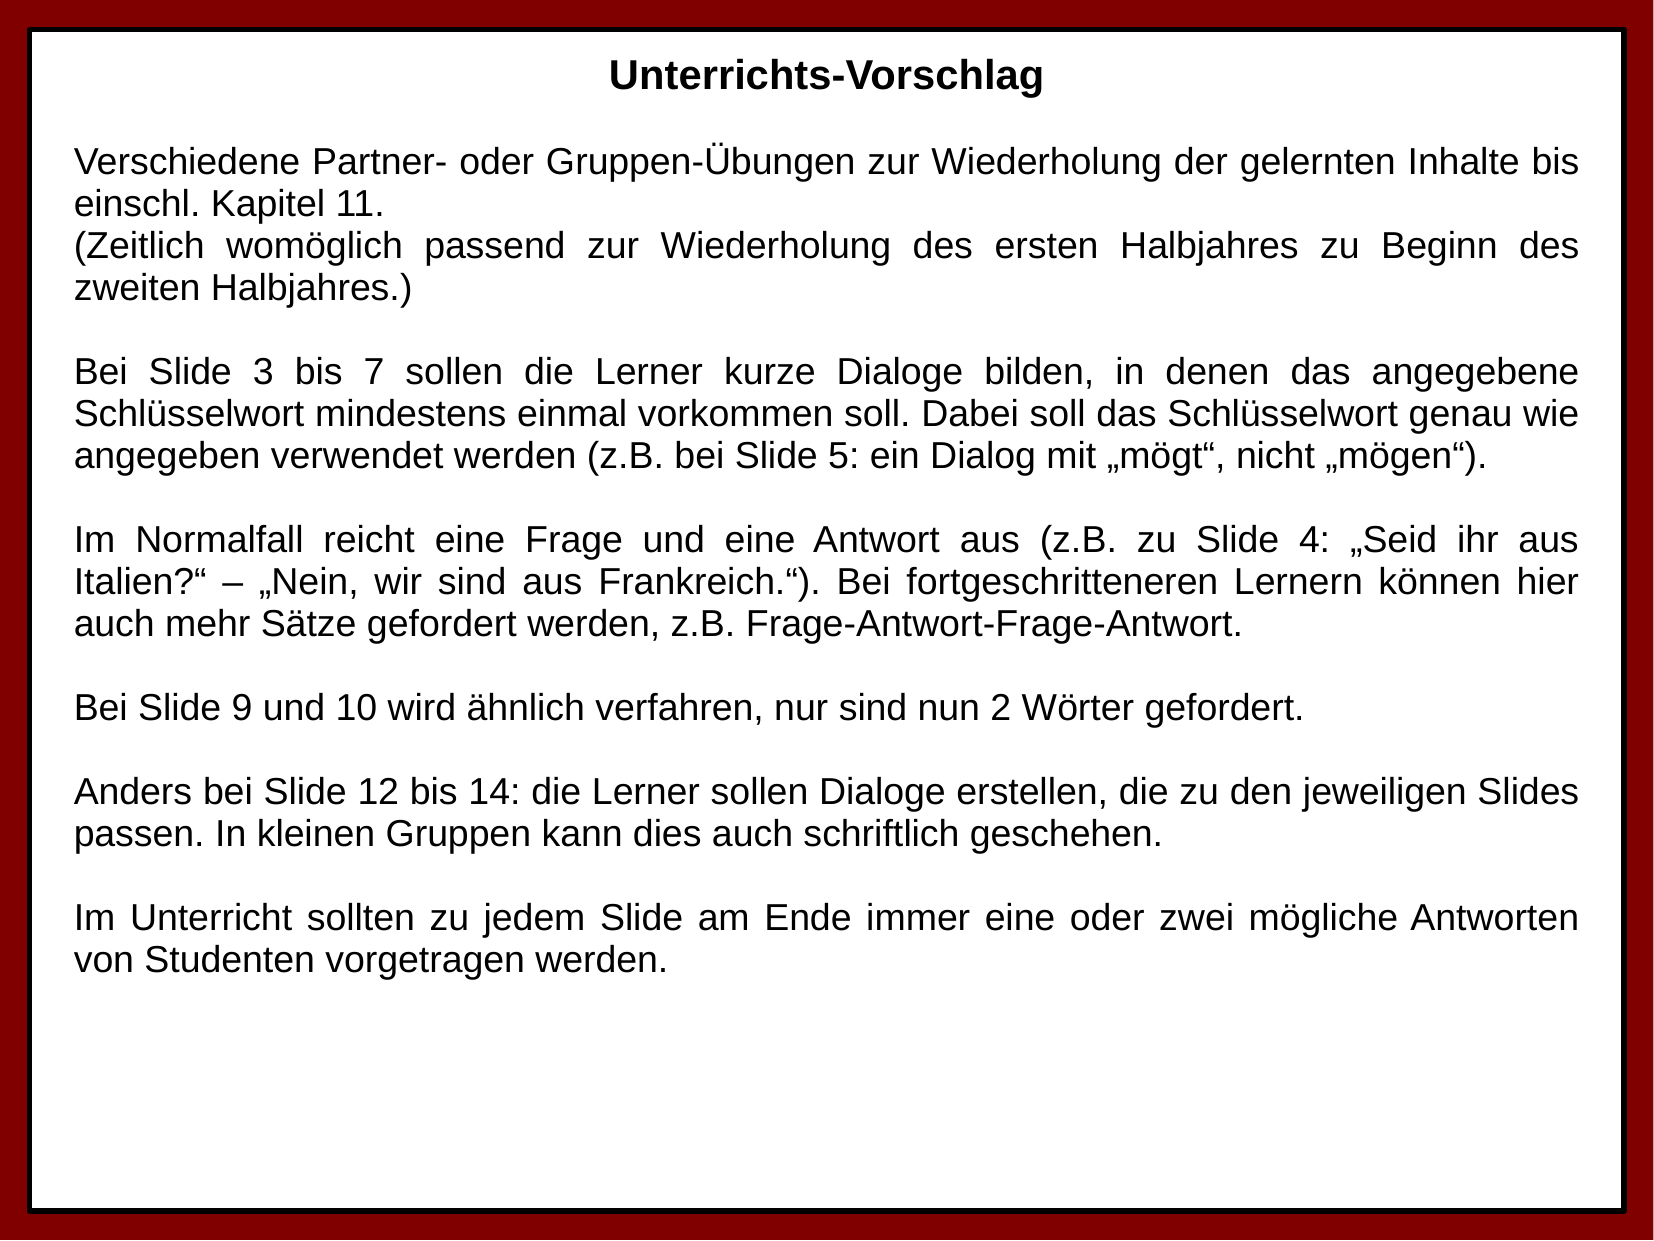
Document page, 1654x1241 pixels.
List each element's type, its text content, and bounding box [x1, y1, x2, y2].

text_box Unterrichts-Vorschlag Verschiedene Partner- oder Gruppen-Übungen zur Wiederholung der gelernten Inhalte bis einschl. Kapitel 11. (Zeitlich womöglich passend zur Wiederholung des ersten Halbjahres zu Beginn des zweiten Halbjahres.) Bei Slide 3 bis 7 sollen die Lerner kurze Dialoge bilden, in denen das angegebene Schlüsselwort mindestens einmal vorkommen soll. Dabei soll das Schlüsselwort genau wie angegeben verwendet werden (z.B. bei Slide 5: ein Dialog mit „mögt“, nicht „mögen“). Im Normalfall reicht eine Frage und eine Antwort aus (z.B. zu Slide 4: „Seid ihr aus Italien?“ – „Nein, wir sind aus Frankreich.“). Bei fortgeschritteneren Lernern können hier auch mehr Sätze gefordert werden, z.B. Frage-Antwort-Frage-Antwort. Bei Slide 9 und 10 wird ähnlich verfahren, nur sind nun 2 Wörter gefordert. Anders bei Slide 12 bis 14: die Lerner sollen Dialoge erstellen, die zu den jeweiligen Slides passen. In kleinen Gruppen kann dies auch schriftlich geschehen. Im Unterricht sollten zu jedem Slide am Ende immer eine oder zwei mögliche Antworten von Studenten vorgetragen werden. [59, 44, 1595, 1209]
text_box [29, 29, 1625, 1211]
